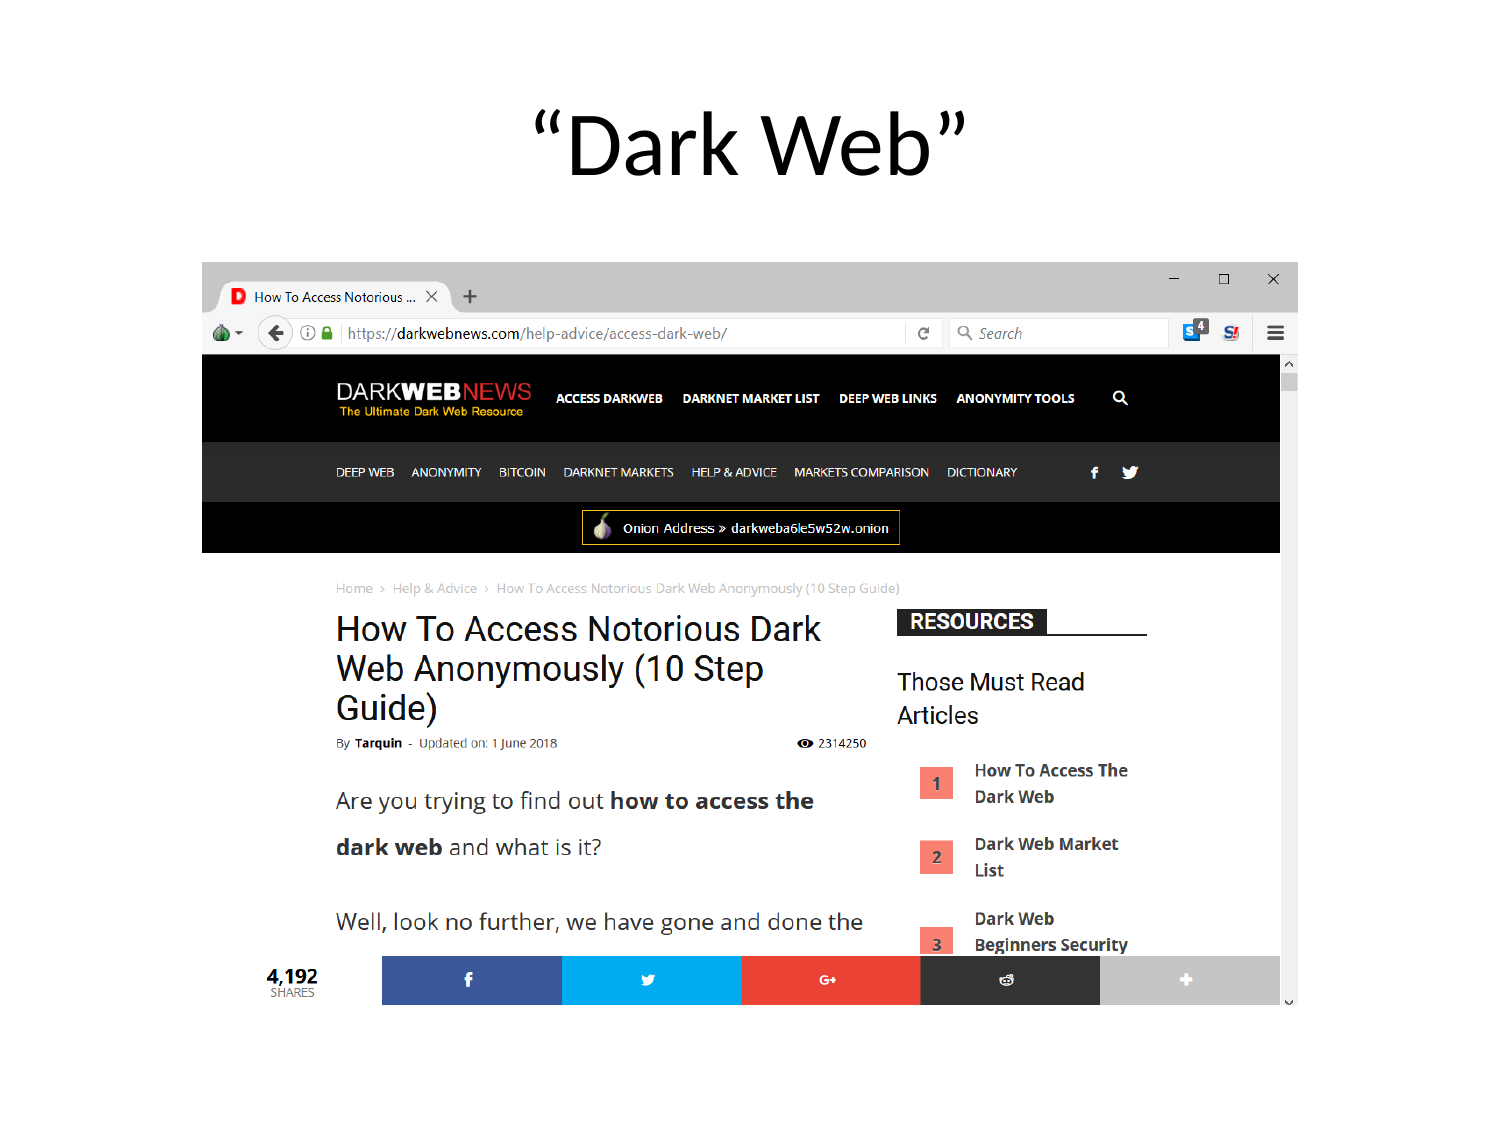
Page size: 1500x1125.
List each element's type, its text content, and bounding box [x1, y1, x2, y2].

picture [202, 262, 1298, 1005]
title “Dark Web” [75, 45, 1426, 233]
picture [643, 975, 653, 985]
